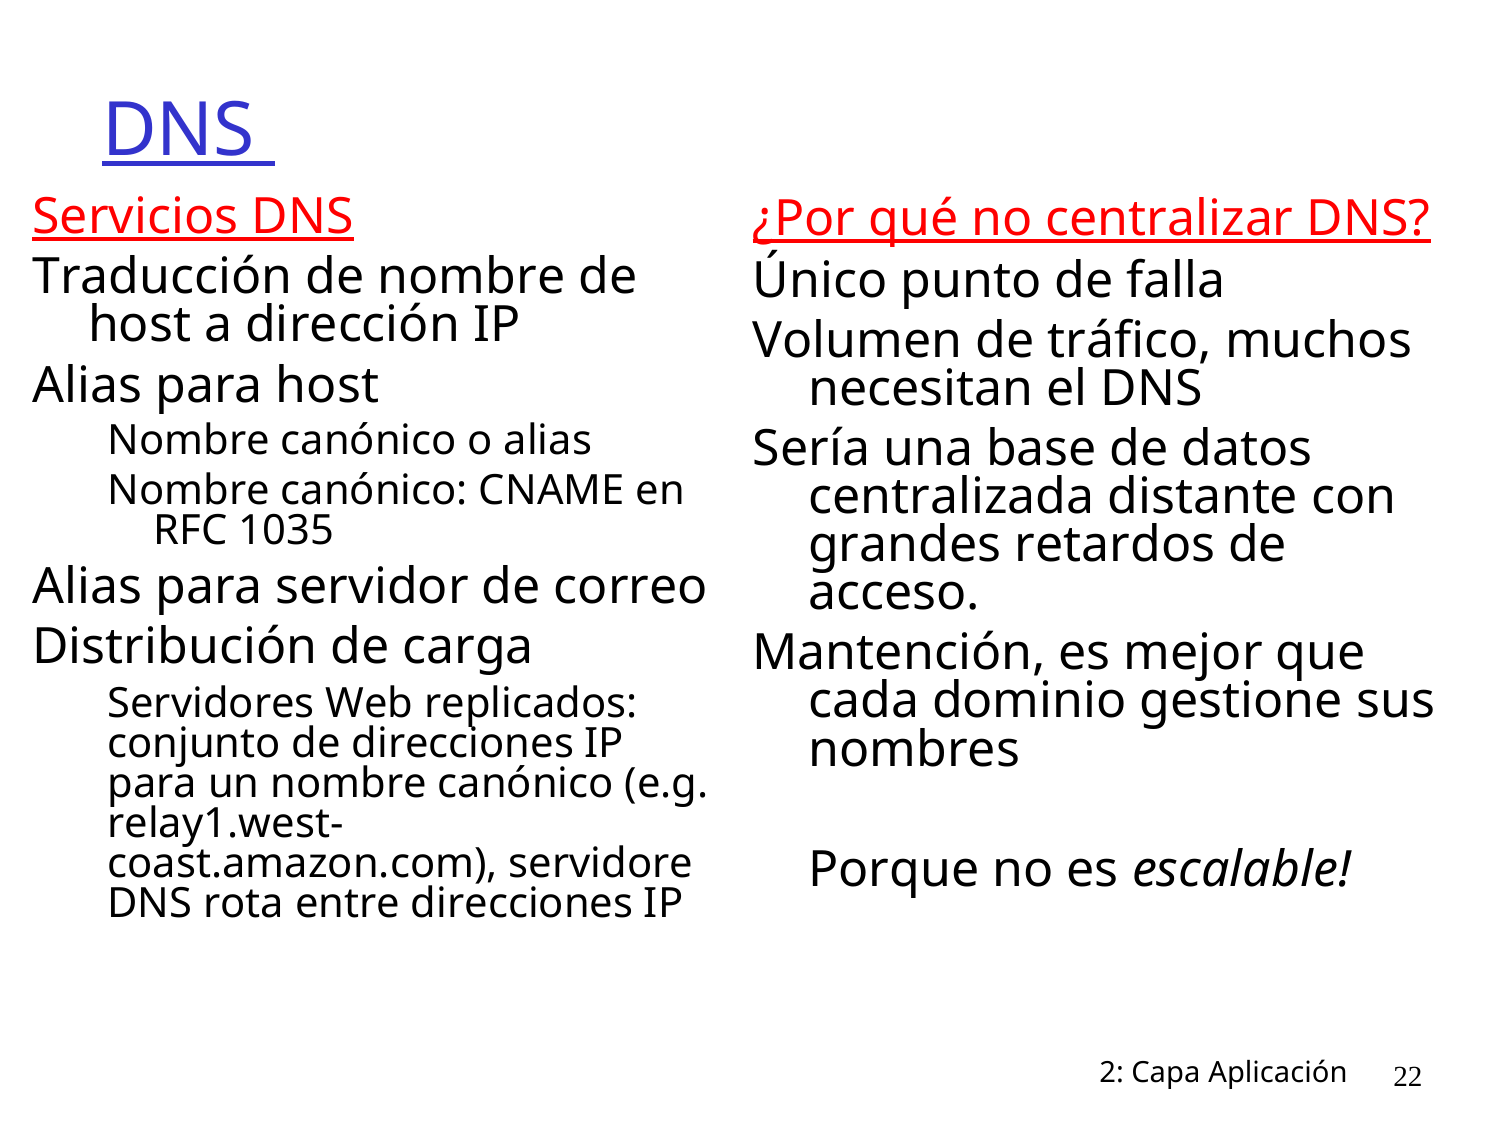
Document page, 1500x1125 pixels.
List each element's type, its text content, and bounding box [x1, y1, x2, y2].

text_box ¿Por qué no centralizar DNS? Único punto de falla Volumen de tráfico, muchos necesitan el DNS Sería una base de datos centralizada distante con grandes retardos de acceso. Mantención, es mejor que cada dominio gestione sus nombres Porque no es escalable! [737, 184, 1483, 998]
text_box Servicios DNS Traducción de nombre de host a dirección IP Alias para host Nombre canónico o alias Nombre canónico: CNAME en RFC 1035 Alias para servidor de correo Distribución de carga Servidores Web replicados: conjunto de direcciones IP para un nombre canónico (e.g. relay1.west-coast.amazon.com), servidore DNS rota entre direcciones IP [17, 187, 732, 1013]
text_box DNS [87, 37, 1363, 225]
